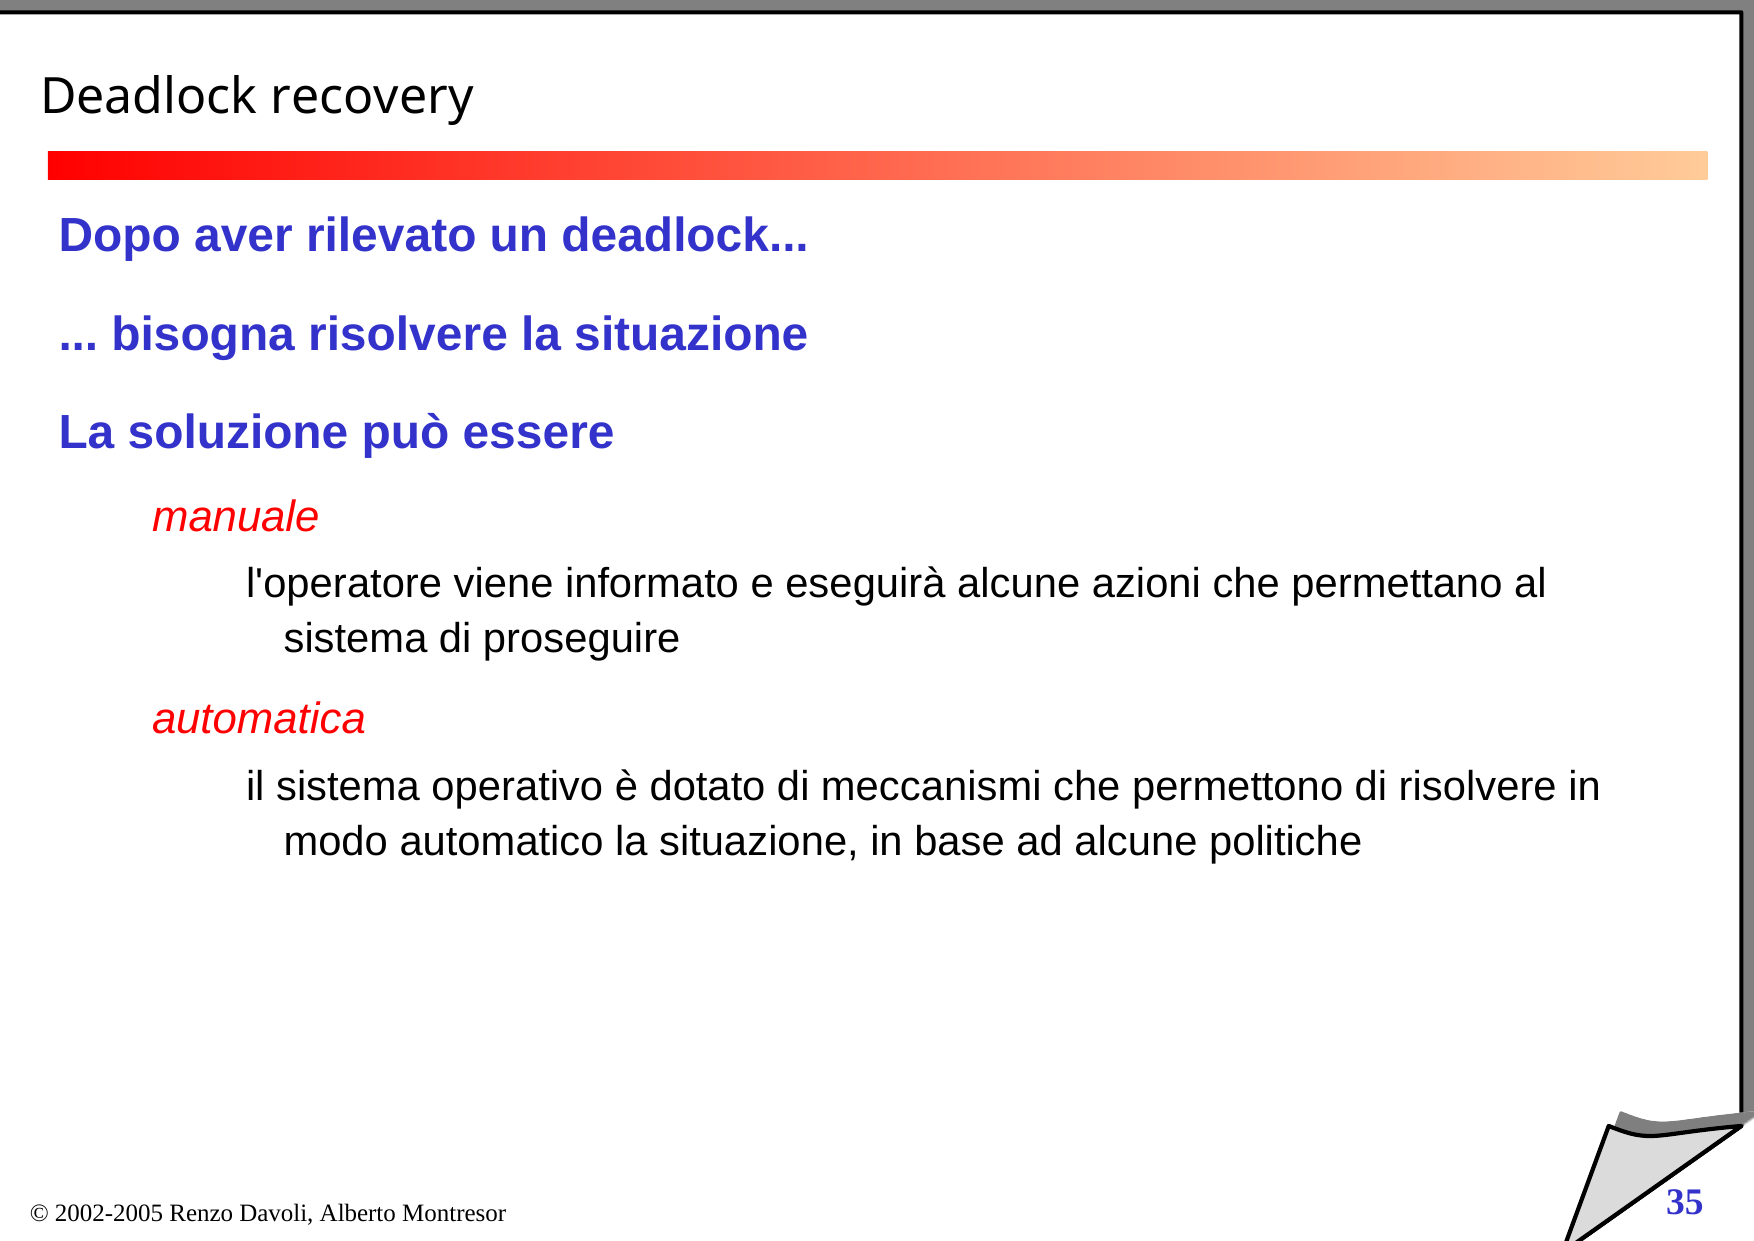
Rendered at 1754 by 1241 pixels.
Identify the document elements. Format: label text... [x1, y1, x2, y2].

list Dopo aver rilevato un deadlock... ... bisogna risolvere la situazione La soluzione può essere manuale l'operatore viene informato e eseguirà alcune azioni che permettano al sistema di proseguire automatica il sistema operativo è dotato di meccanismi che permettono di risolvere in modo automatico la situazione, in base ad alcune politiche [58, 206, 1696, 933]
text_box q [750, 152, 754, 179]
title Deadlock recovery [40, 49, 1714, 144]
